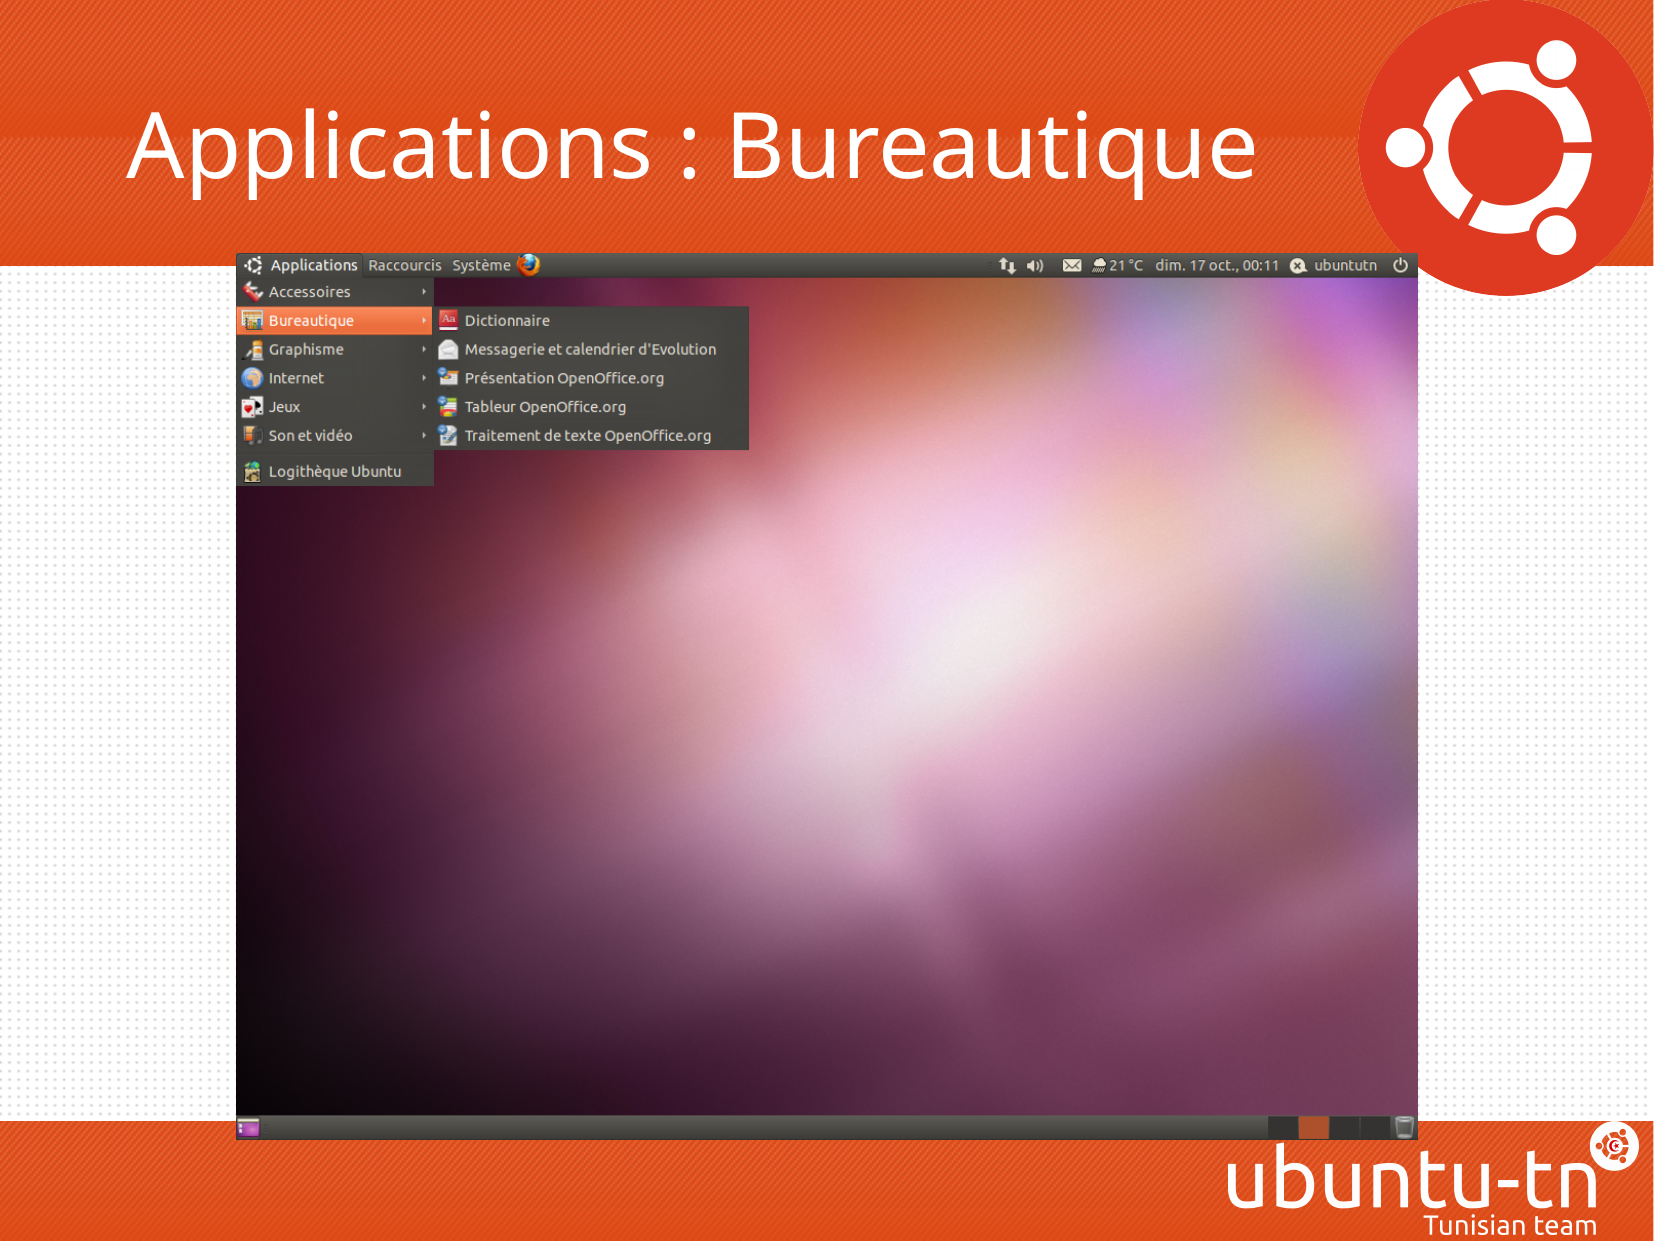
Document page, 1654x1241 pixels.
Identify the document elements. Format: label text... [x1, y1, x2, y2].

picture [0, 0, 1654, 1241]
title Applications : Bureautique [29, 36, 1359, 250]
